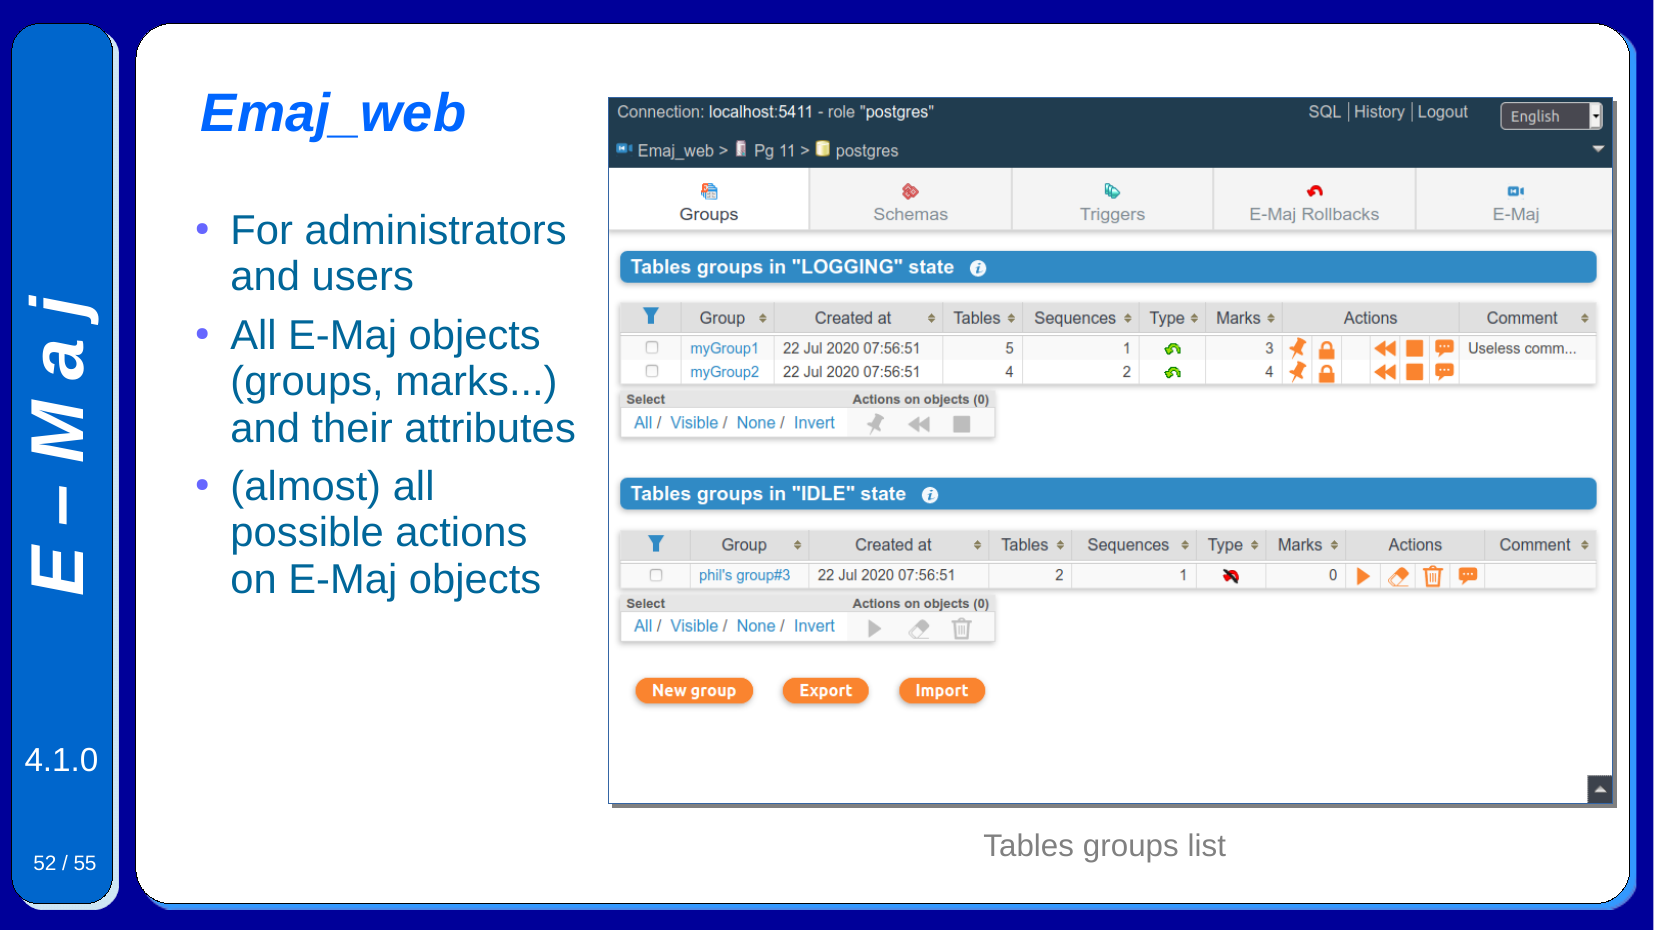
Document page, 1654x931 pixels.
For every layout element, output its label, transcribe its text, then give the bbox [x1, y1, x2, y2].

picture [608, 97, 1613, 804]
text_box Tables groups list [968, 820, 1247, 871]
list For administrators and users All E-Maj objects (groups, marks...) and their attributes (almost) all possible actions on E-Maj objects [177, 206, 579, 697]
title Emaj_web [200, 34, 1575, 191]
